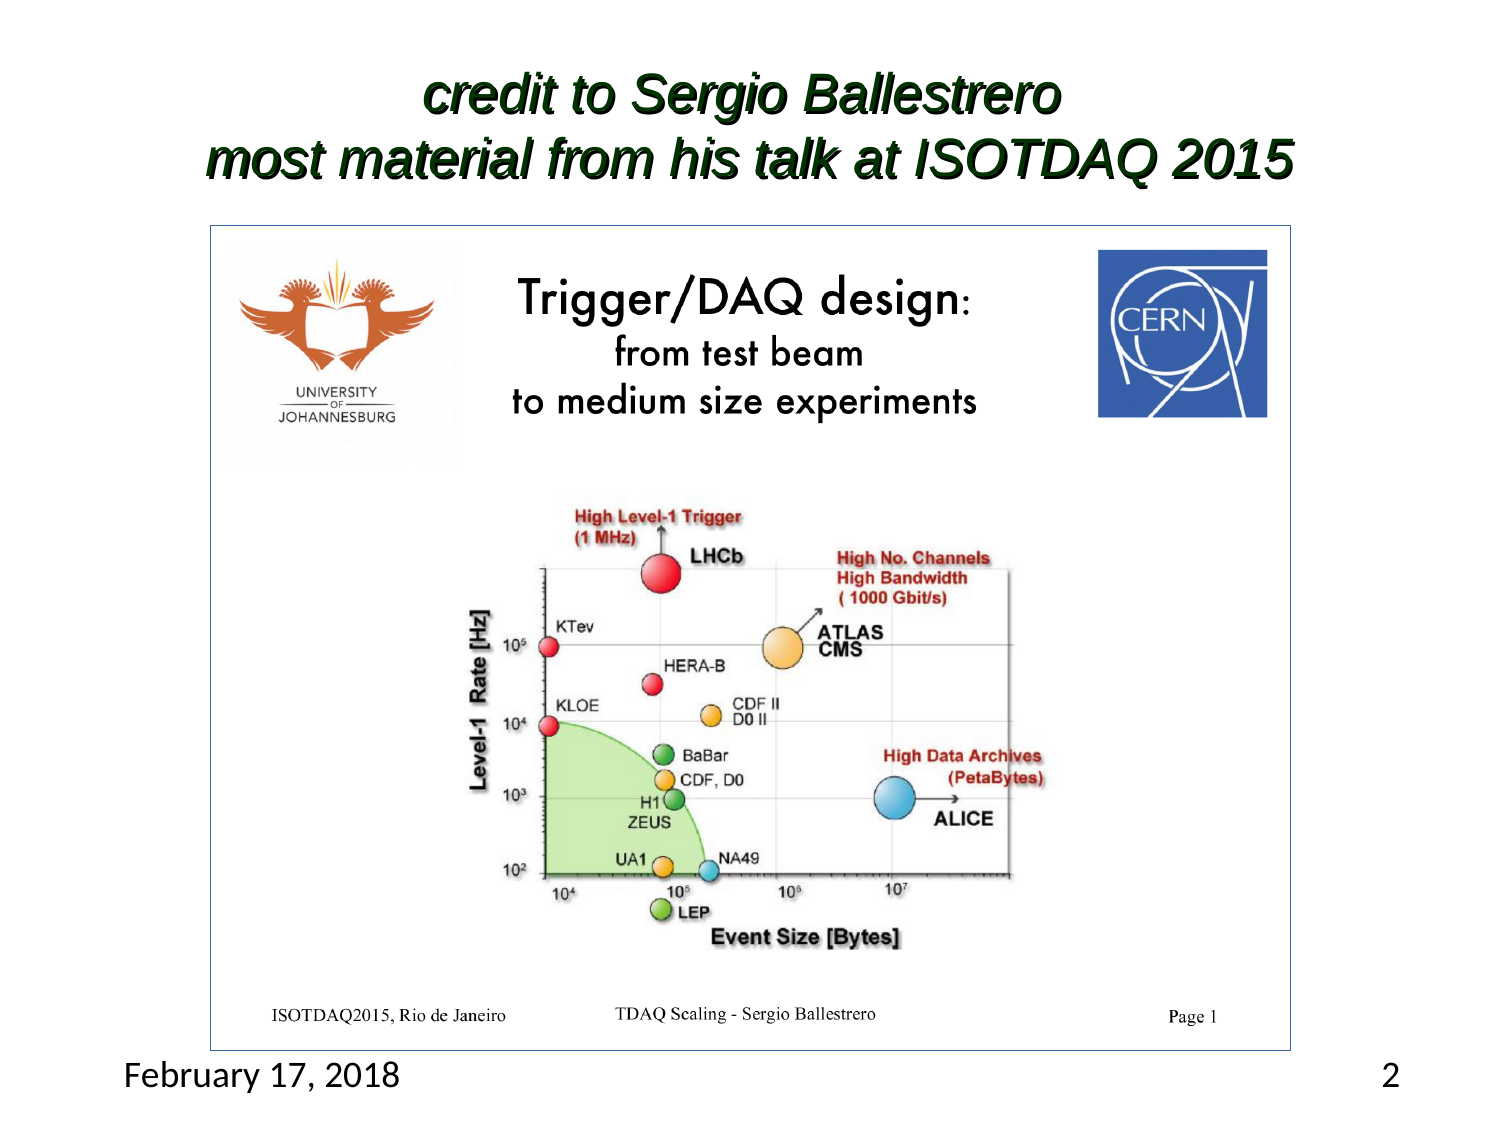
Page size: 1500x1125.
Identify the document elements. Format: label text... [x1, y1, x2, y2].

picture [219, 246, 1270, 1036]
title credit to Sergio Ballestrero most material from his talk at ISOTDAQ 2015 [211, 226, 1290, 233]
title credit to Sergio Ballestrero most material from his talk at ISOTDAQ 2015 [5, 12, 1495, 233]
